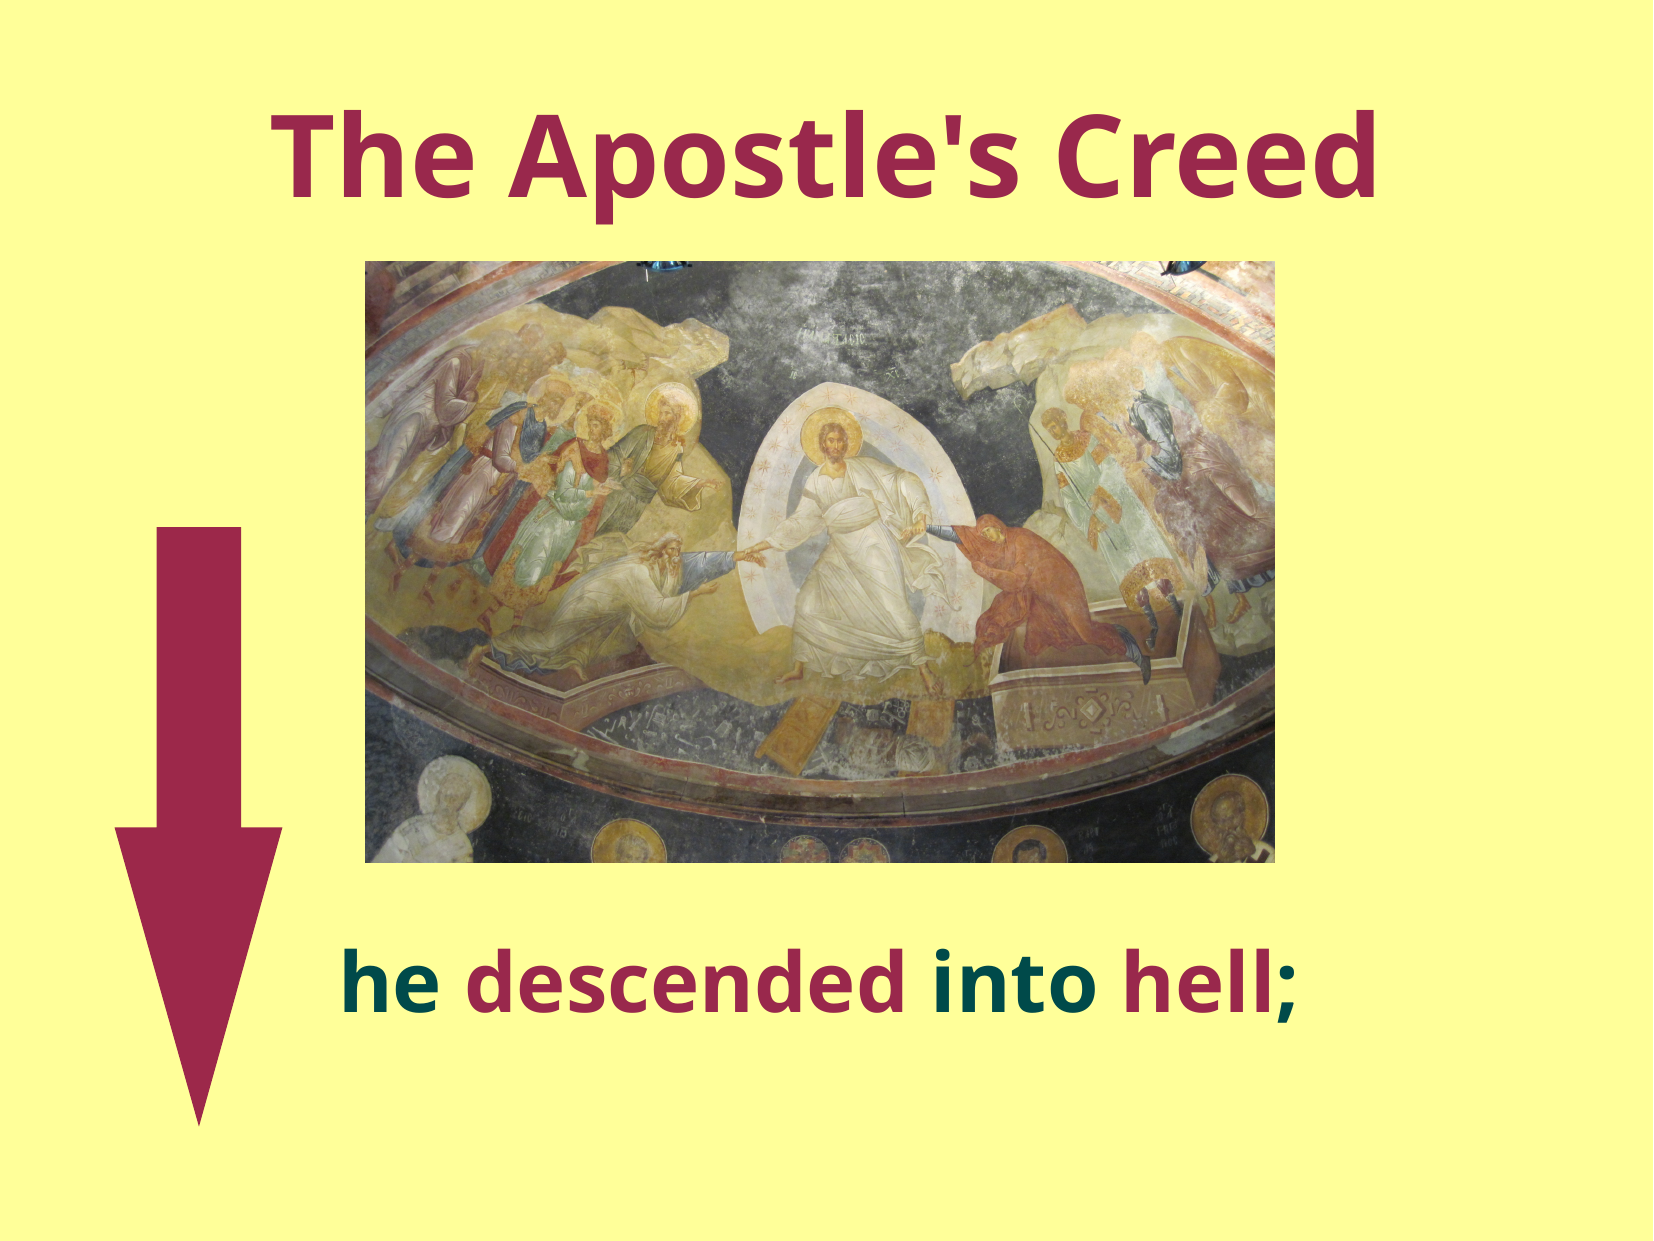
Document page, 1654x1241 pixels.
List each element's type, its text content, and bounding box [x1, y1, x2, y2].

text_box he descended into hell; [75, 759, 1563, 1201]
title The Apostle's Creed [82, 49, 1571, 257]
picture [112, 525, 284, 1128]
picture [365, 261, 1276, 863]
